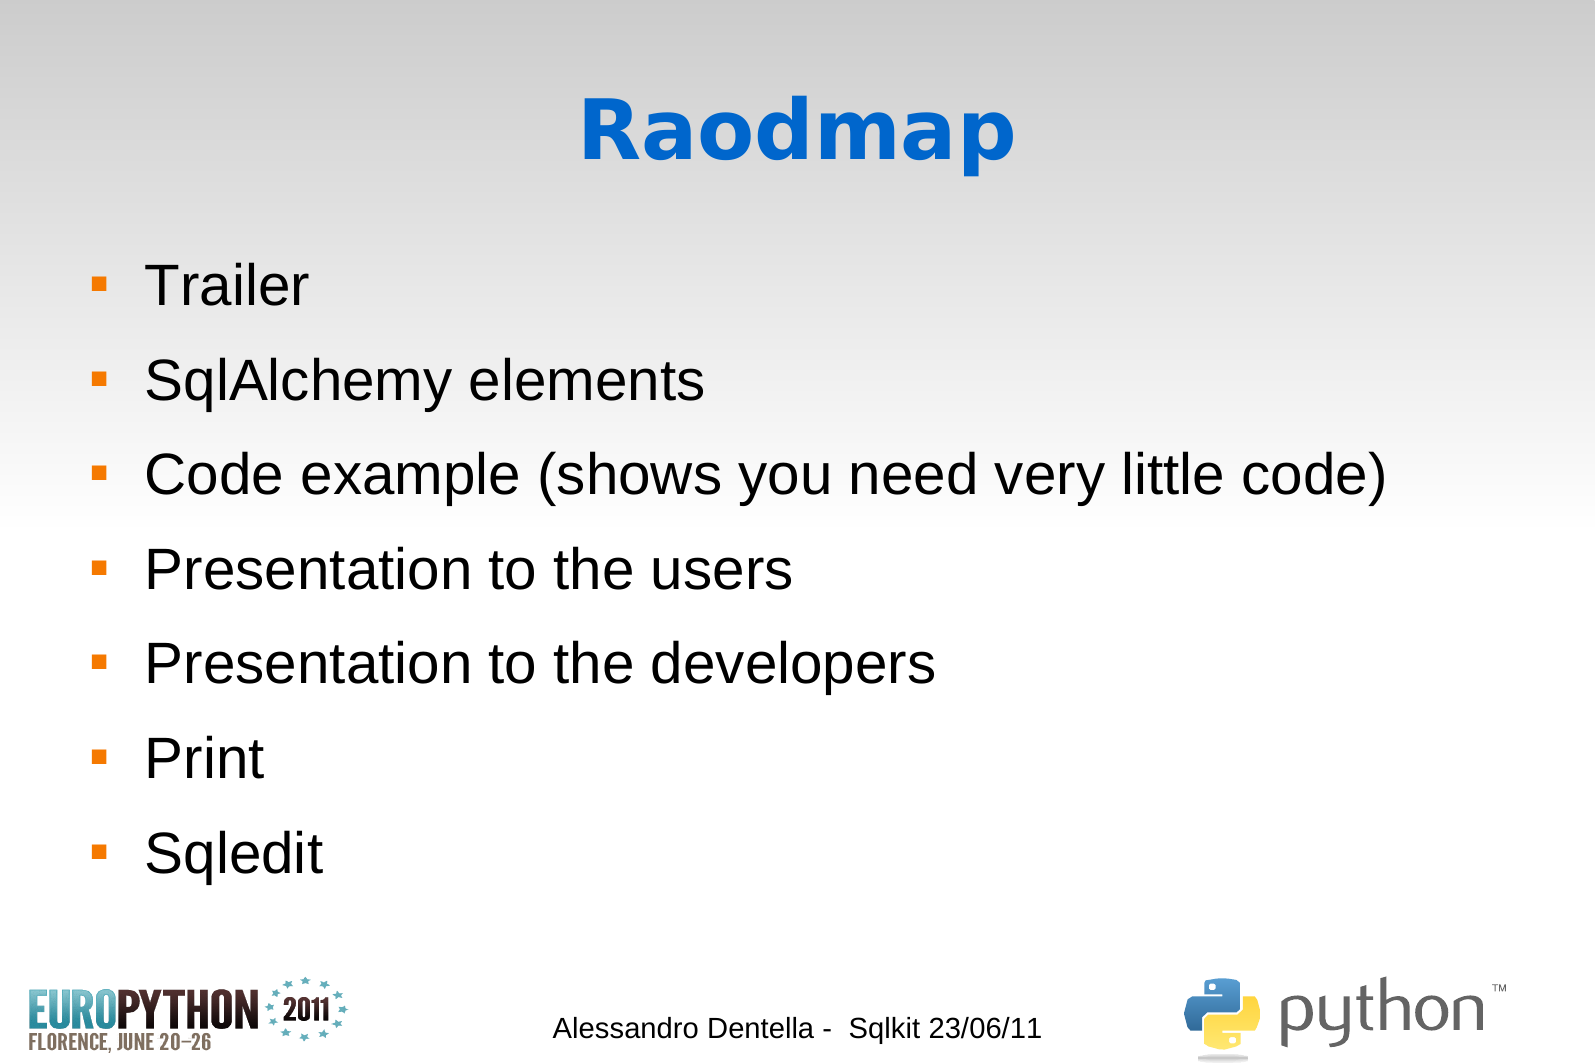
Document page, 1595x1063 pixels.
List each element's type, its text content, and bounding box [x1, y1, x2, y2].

list Trailer SqlAlchemy elements Code example (shows you need very little code) Presentation to the users Presentation to the developers Print Sqledit [74, 253, 1510, 940]
picture [29, 974, 355, 1058]
title Raodmap [79, 49, 1515, 213]
